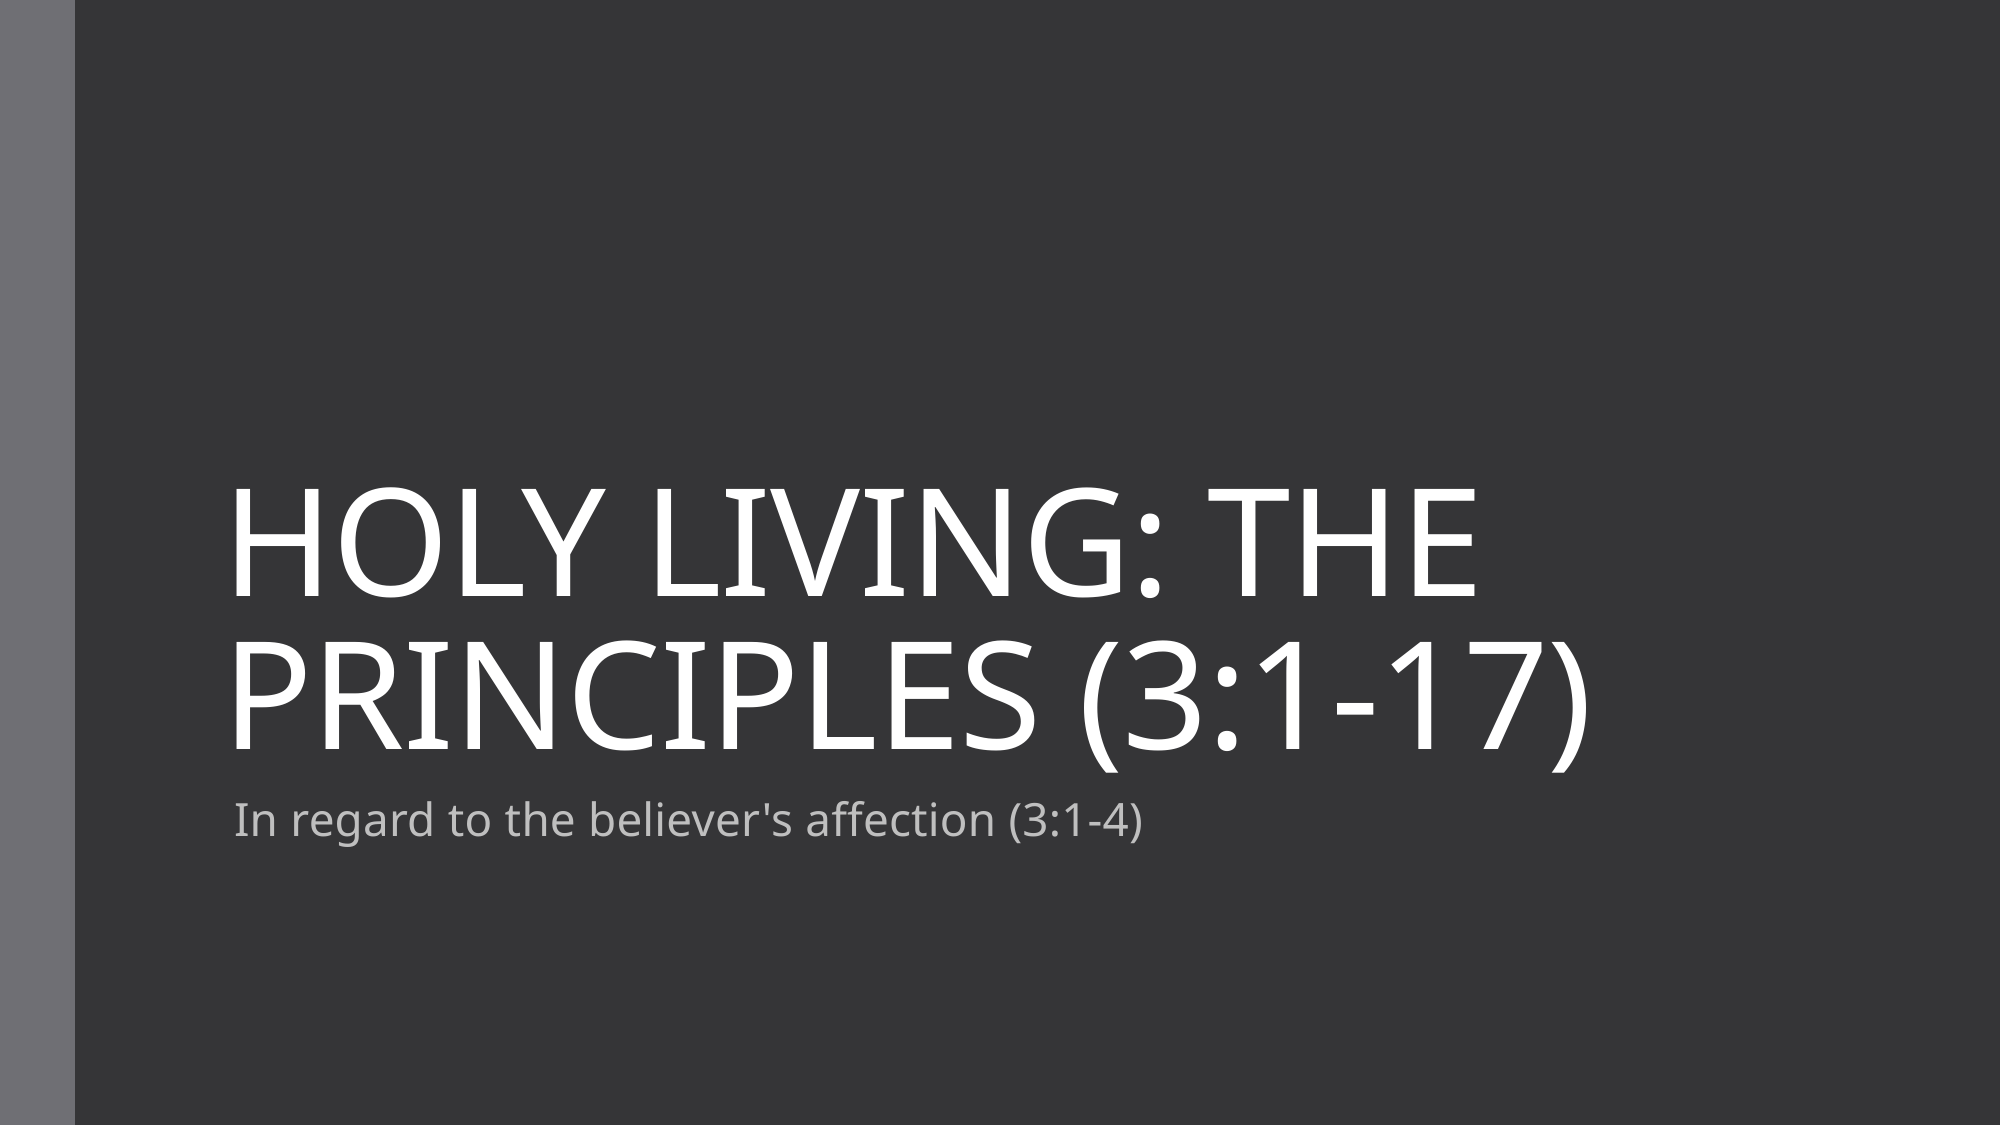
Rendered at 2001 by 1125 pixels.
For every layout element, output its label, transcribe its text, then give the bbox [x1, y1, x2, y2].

title HOLY LIVING: THE PRINCIPLES (3:1-17) [206, 124, 1752, 787]
subtitle In regard to the believer's affection (3:1-4) [206, 787, 1752, 1066]
